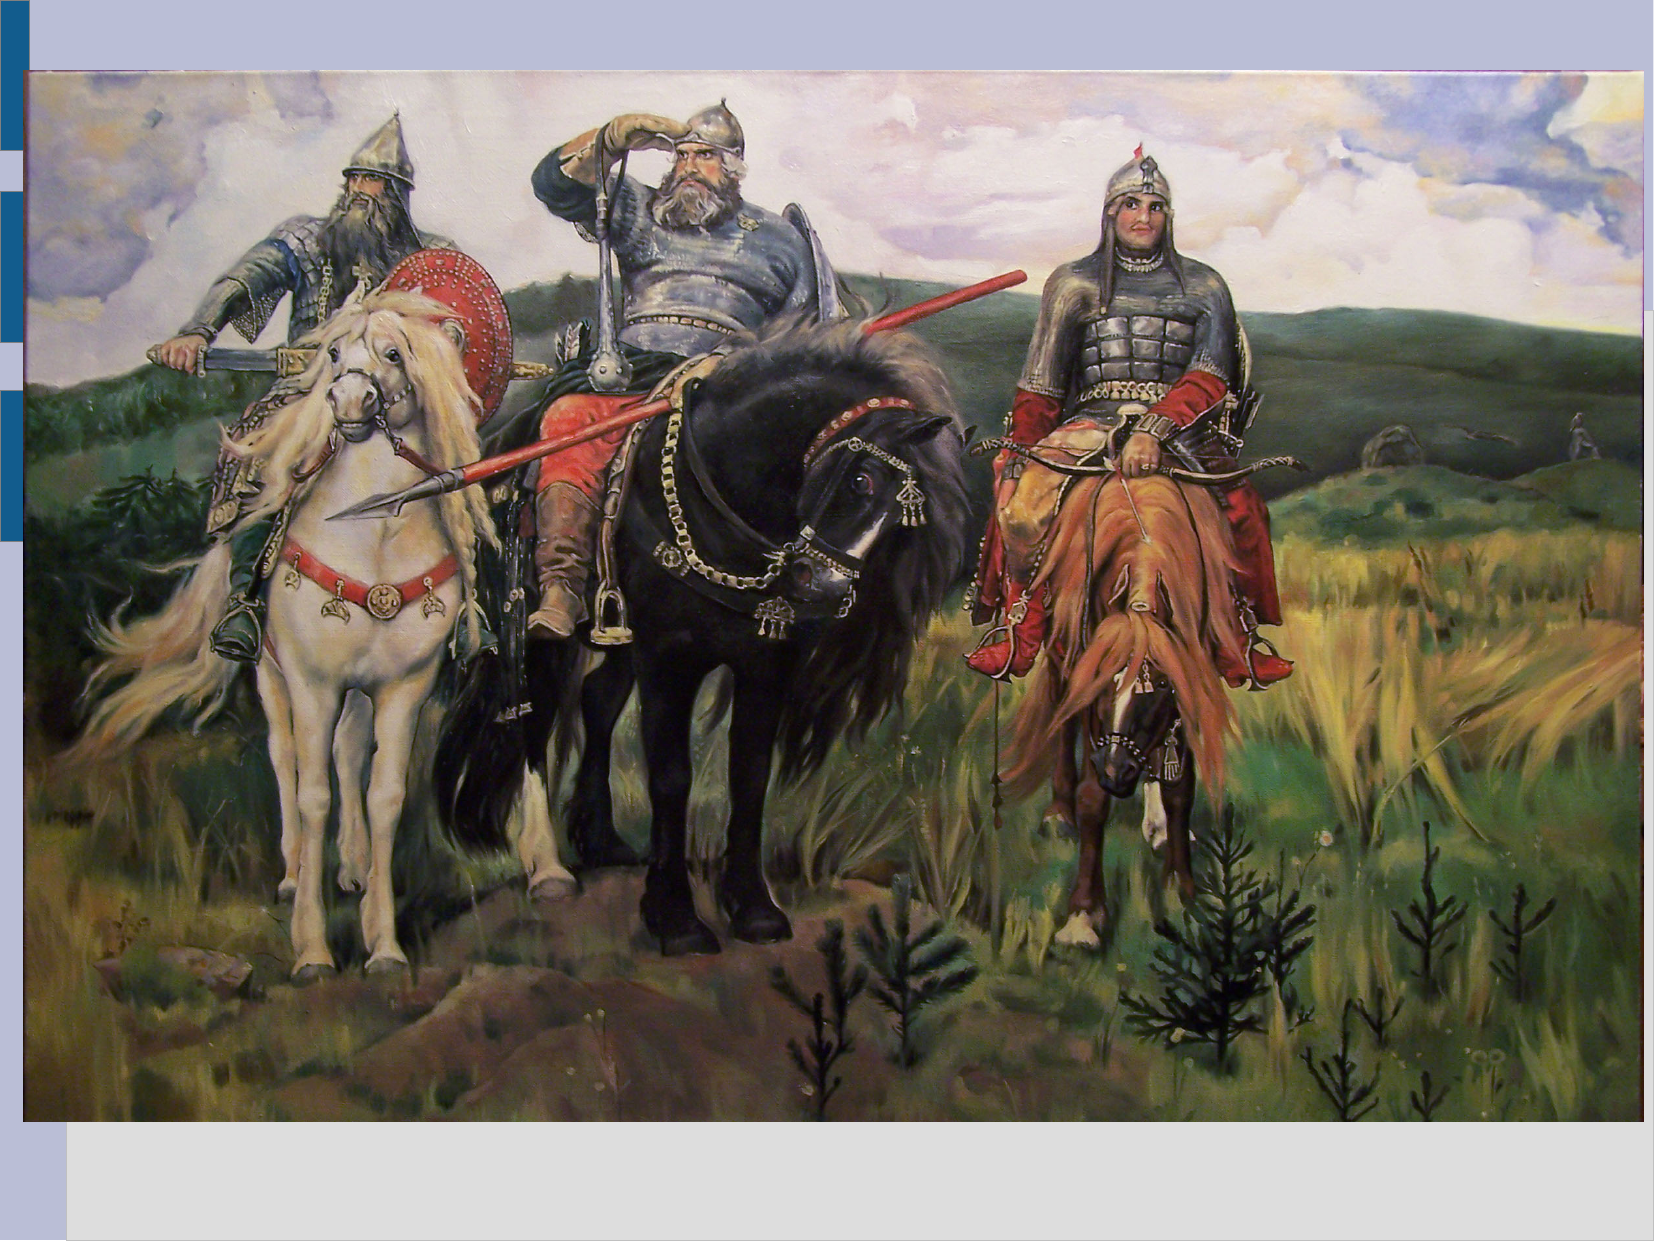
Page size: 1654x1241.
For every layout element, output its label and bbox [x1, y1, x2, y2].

picture [23, 70, 1644, 1123]
